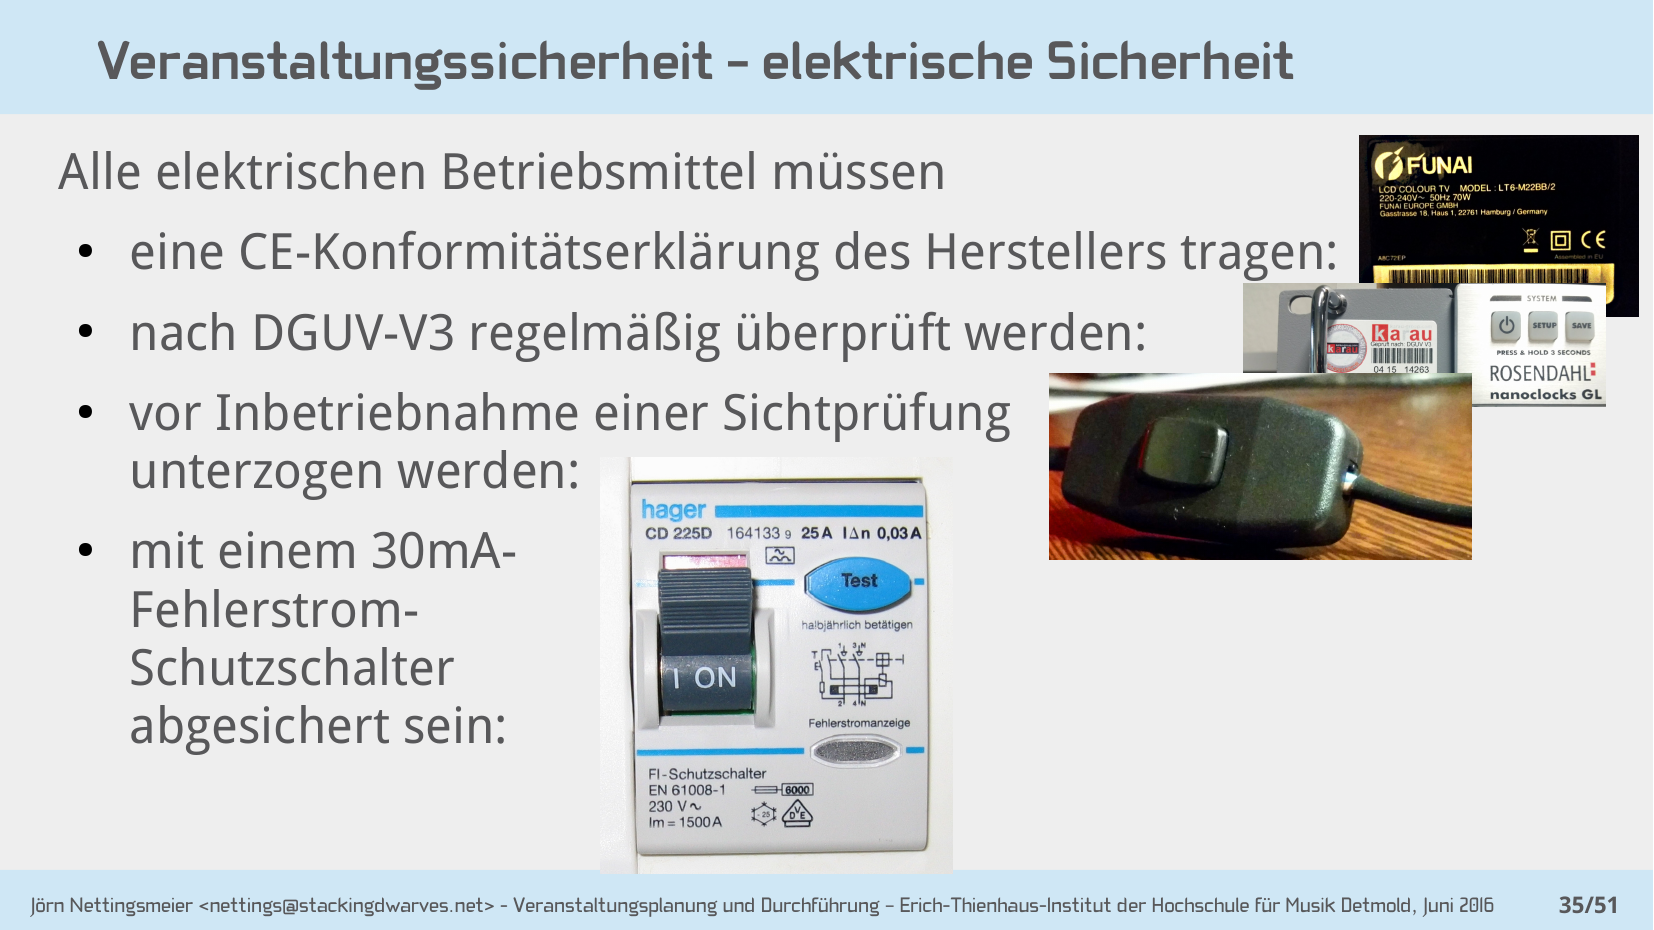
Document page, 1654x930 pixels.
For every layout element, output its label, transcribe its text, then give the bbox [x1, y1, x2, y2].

picture [1049, 135, 1639, 560]
list Alle elektrischen Betriebsmittel müssen eine CE-Konformitätserklärung des Herstellers tragen: nach DGUV-V3 regelmäßig überprüft werden: vor Inbetriebnahme einer Sichtprüfung unterzogen werden: mit einem 30mA- Fehlerstrom- Schutzschalter abgesichert sein: [58, 142, 1576, 876]
picture [600, 457, 953, 874]
title Veranstaltungssicherheit – elektrische Sicherheit [97, 0, 1537, 137]
